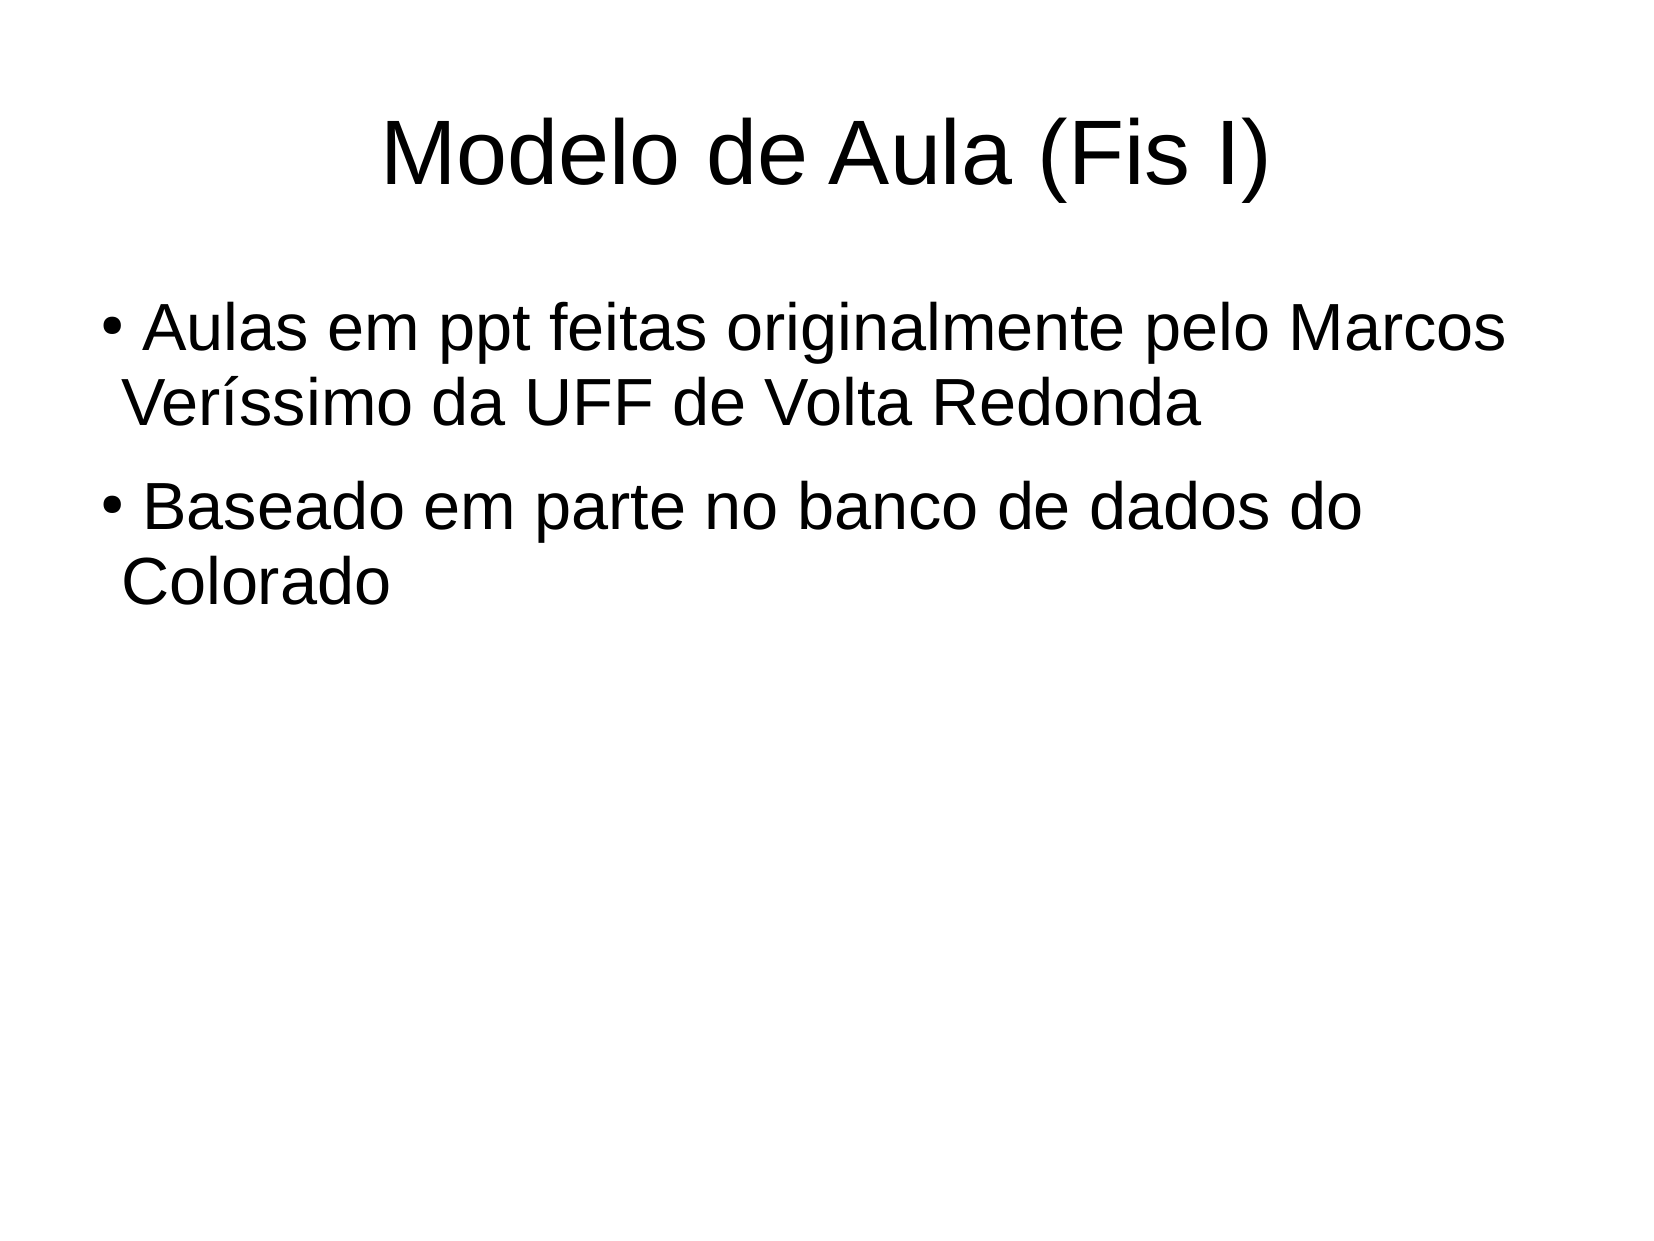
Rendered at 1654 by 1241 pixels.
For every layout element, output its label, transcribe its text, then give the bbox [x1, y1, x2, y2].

title Modelo de Aula (Fis I) [82, 49, 1571, 257]
list Aulas em ppt feitas originalmente pelo Marcos Veríssimo da UFF de Volta Redonda Baseado em parte no banco de dados do Colorado [82, 290, 1571, 1109]
